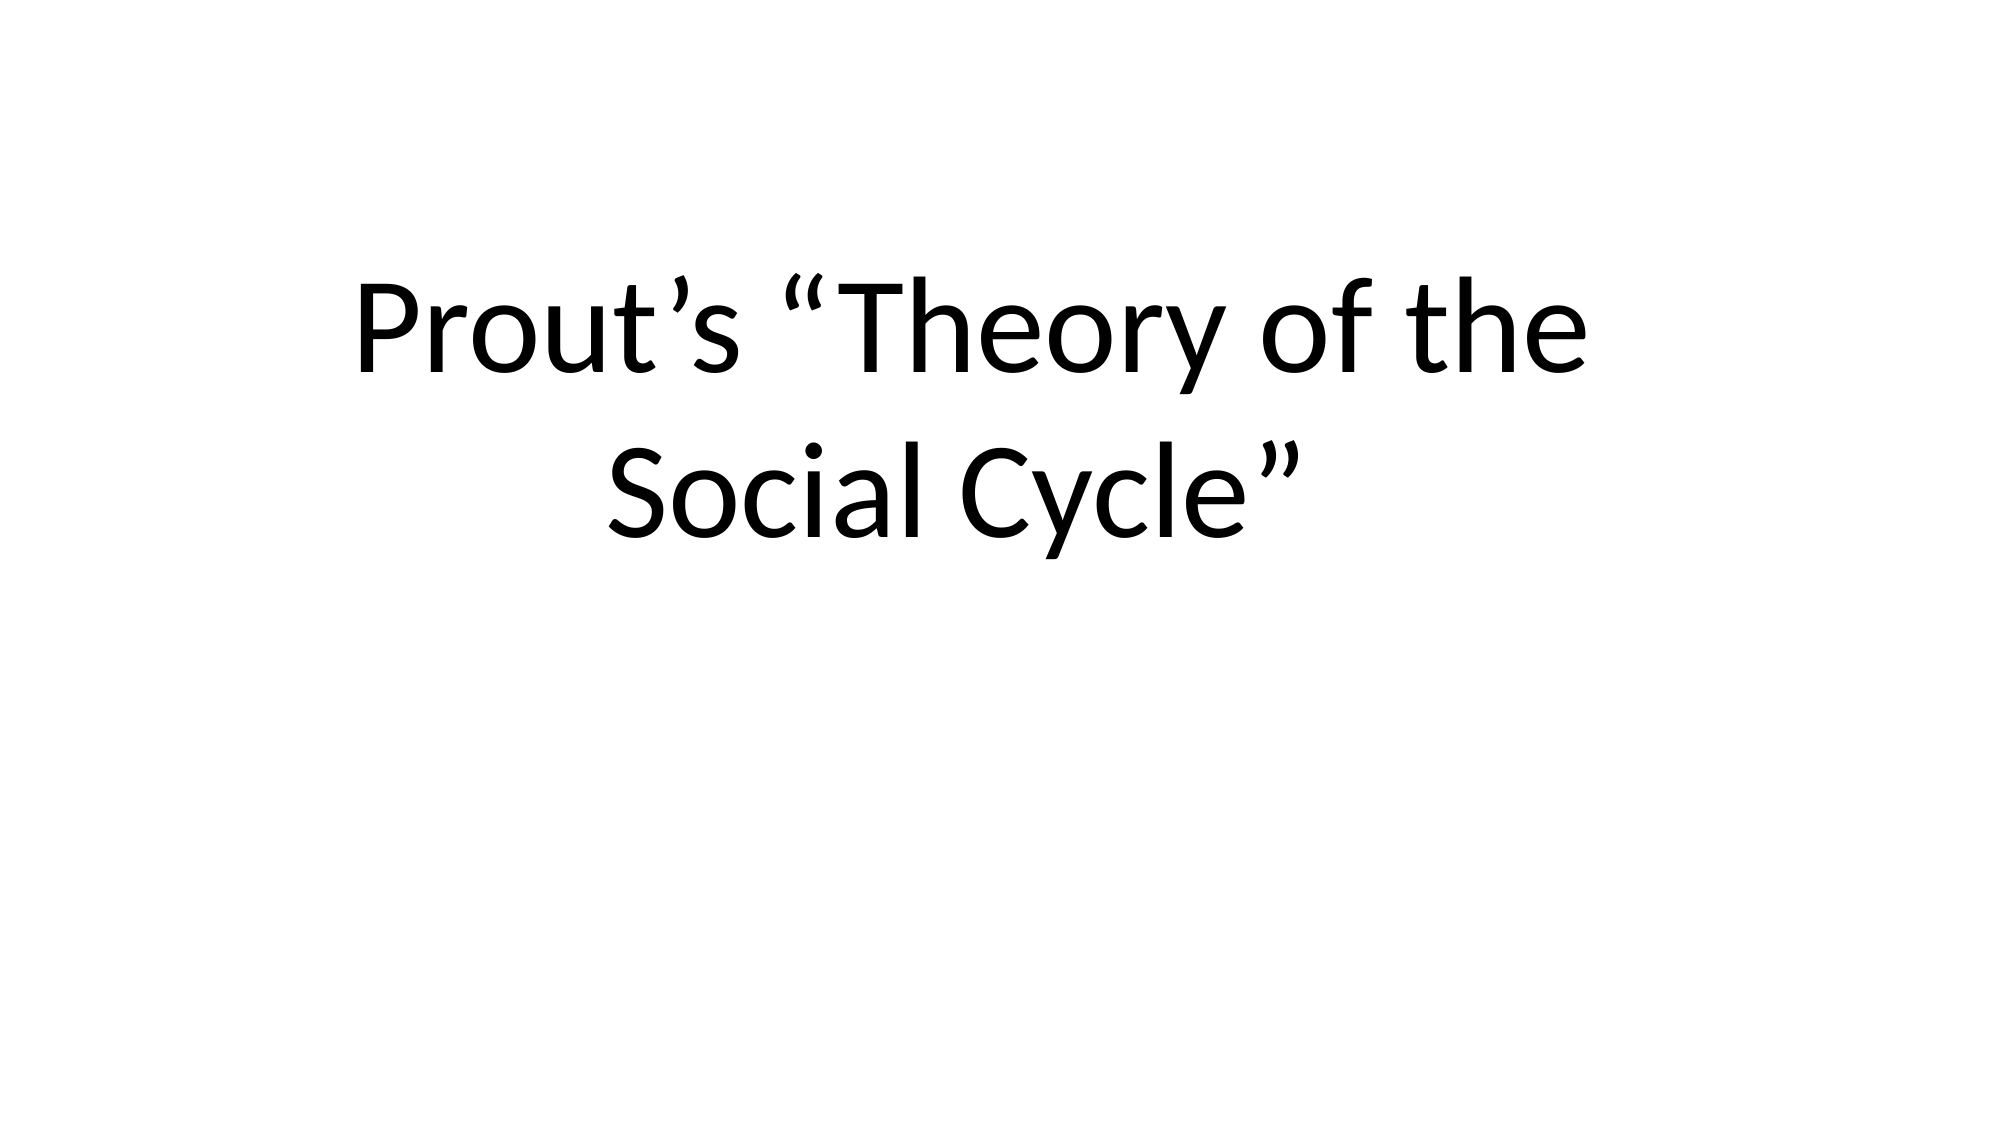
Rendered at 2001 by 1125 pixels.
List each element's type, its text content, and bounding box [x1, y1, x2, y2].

text_box Prout’s “Theory of the Social Cycle” [209, 227, 1735, 903]
